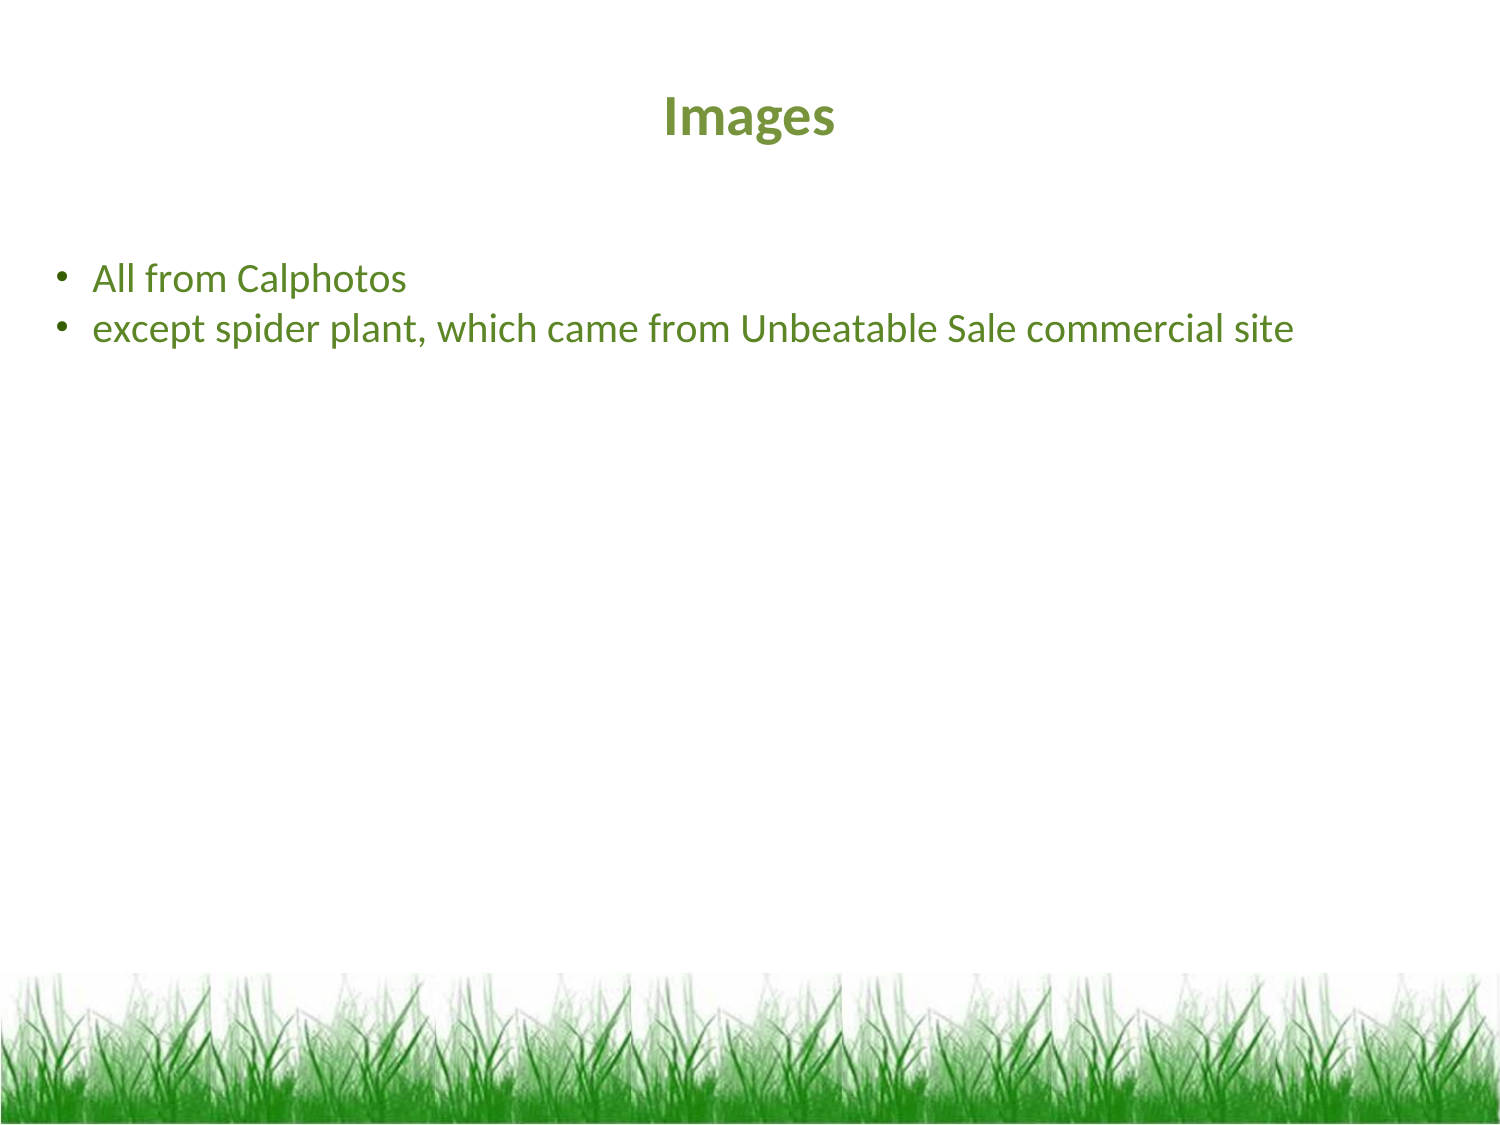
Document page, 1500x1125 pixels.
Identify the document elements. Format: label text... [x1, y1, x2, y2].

title Images [74, 37, 1425, 188]
picture [0, 972, 1500, 1125]
list All from Calphotos except spider plant, which came from Unbeatable Sale commercial site [38, 243, 1425, 877]
